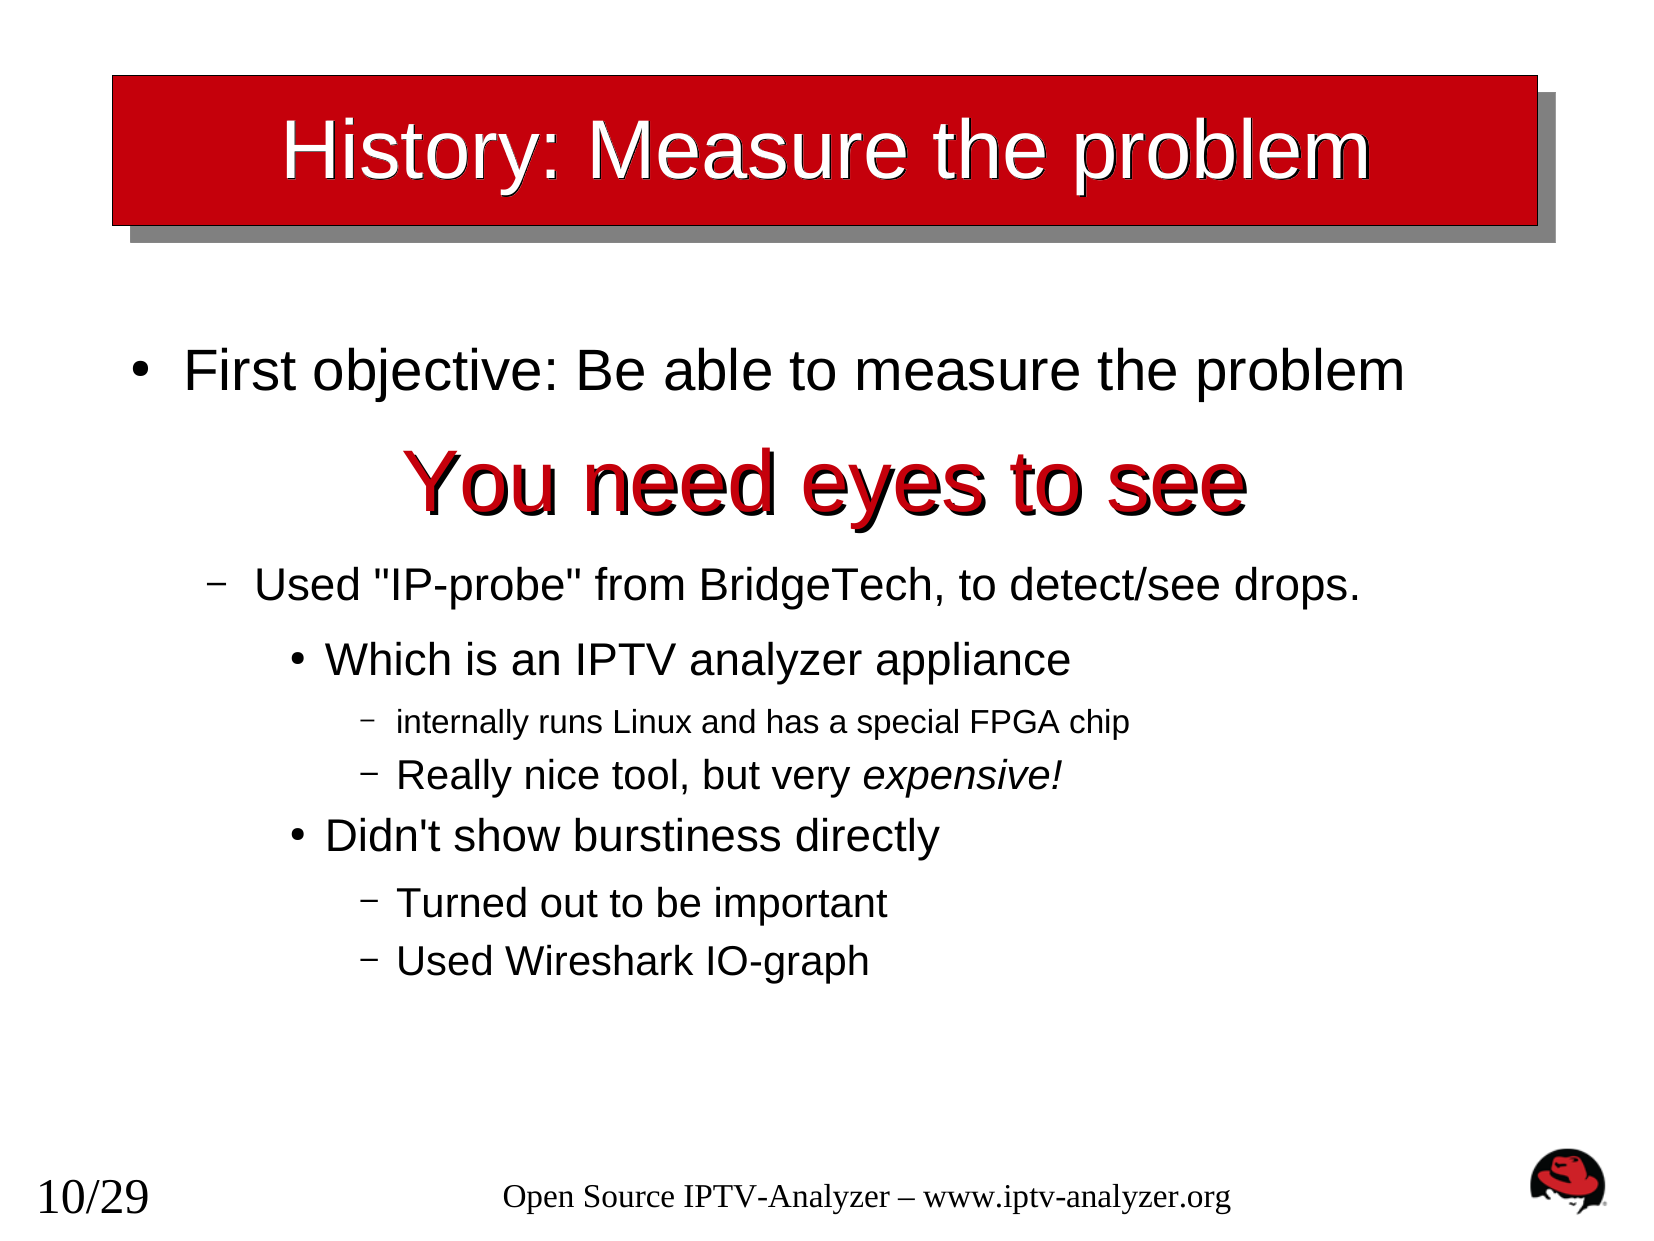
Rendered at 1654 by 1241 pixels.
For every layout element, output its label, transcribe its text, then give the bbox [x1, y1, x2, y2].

list First objective: Be able to measure the problem You need eyes to see Used "IP-probe" from BridgeTech, to detect/see drops. Which is an IPTV analyzer appliance internally runs Linux and has a special FPGA chip Really nice tool, but very expensive! Didn't show burstiness directly Turned out to be important Used Wireshark IO-graph [112, 337, 1538, 1126]
title History: Measure the problem [116, 75, 1538, 226]
picture [1529, 1146, 1613, 1224]
